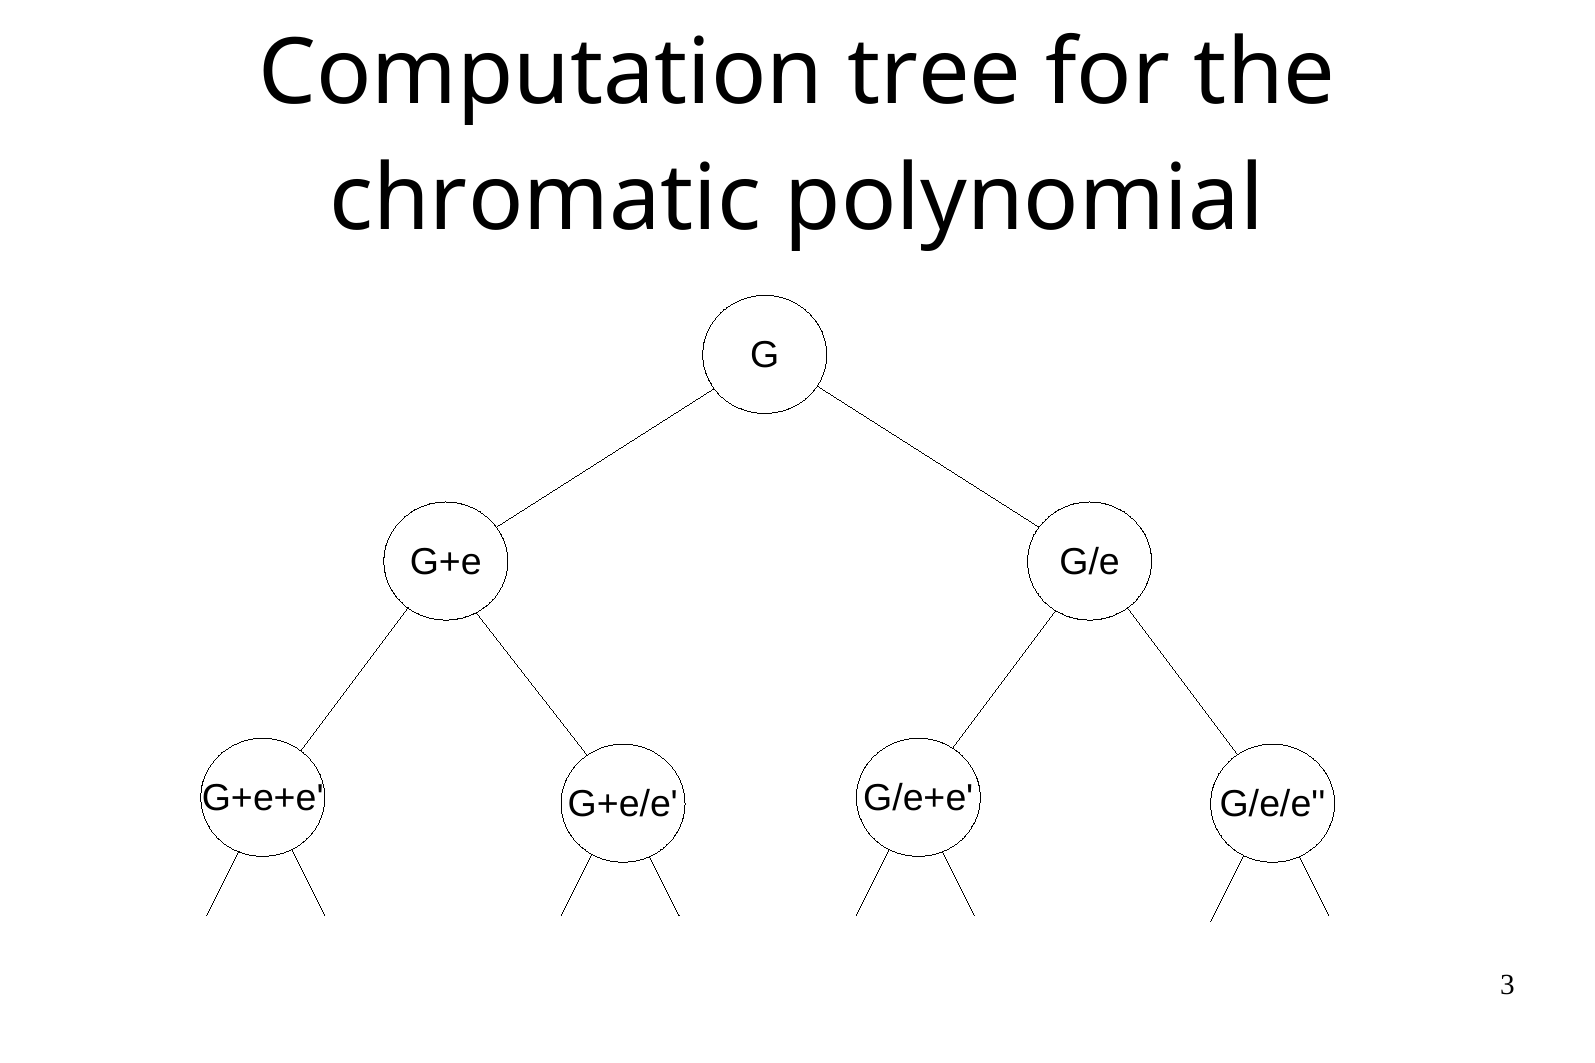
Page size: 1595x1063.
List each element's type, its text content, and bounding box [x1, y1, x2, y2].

text_box G [702, 295, 827, 414]
text_box G/e+e' [856, 738, 981, 857]
text_box G/e [1027, 501, 1152, 621]
text_box G+e/e' [561, 744, 686, 863]
text_box G+e+e' [200, 738, 325, 857]
text_box G/e/e'' [1210, 744, 1335, 863]
title Computation tree for the chromatic polynomial [79, 32, 1515, 230]
text_box G+e [383, 501, 508, 621]
